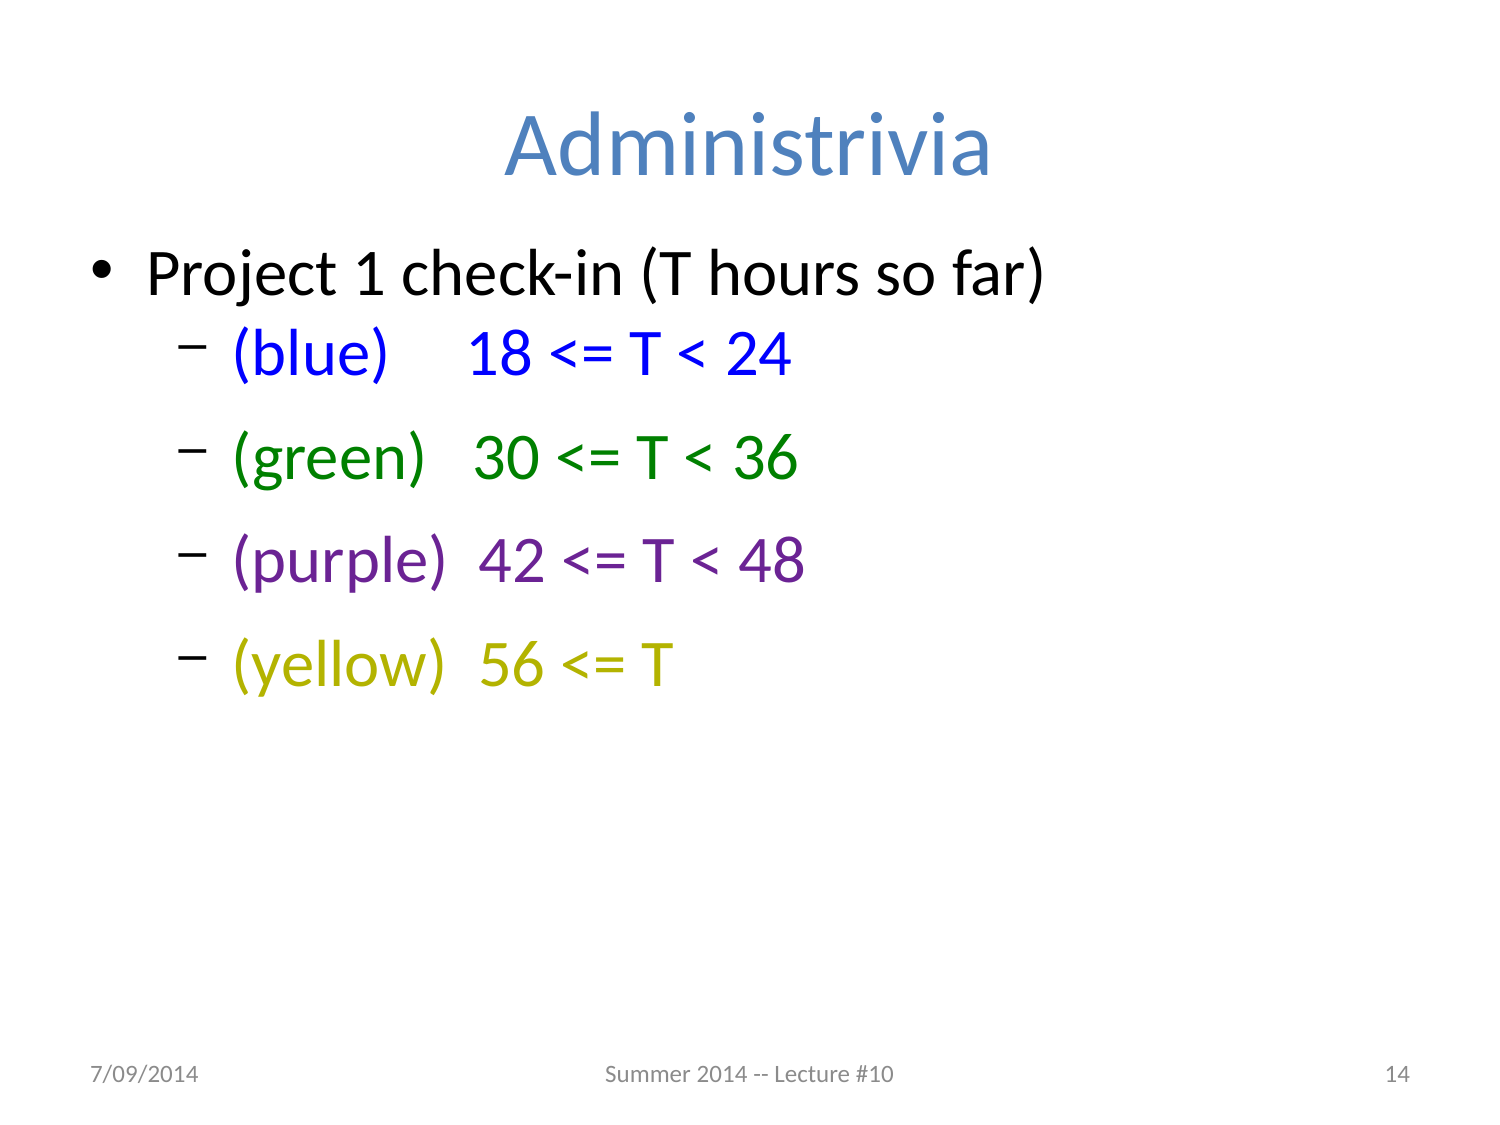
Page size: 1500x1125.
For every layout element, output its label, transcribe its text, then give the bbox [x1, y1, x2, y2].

list Project 1 check-in (T hours so far) (blue) 18 <= T < 24 (green) 30 <= T < 36 (purple) 42 <= T < 48 (yellow) 56 <= T [75, 221, 1425, 1032]
slide_number 7/09/2014 [75, 1042, 425, 1103]
title Administrivia [75, 45, 1425, 221]
footer Summer 2014 -- Lecture #10 [512, 1042, 988, 1103]
slide_number <number> [1074, 1042, 1425, 1103]
